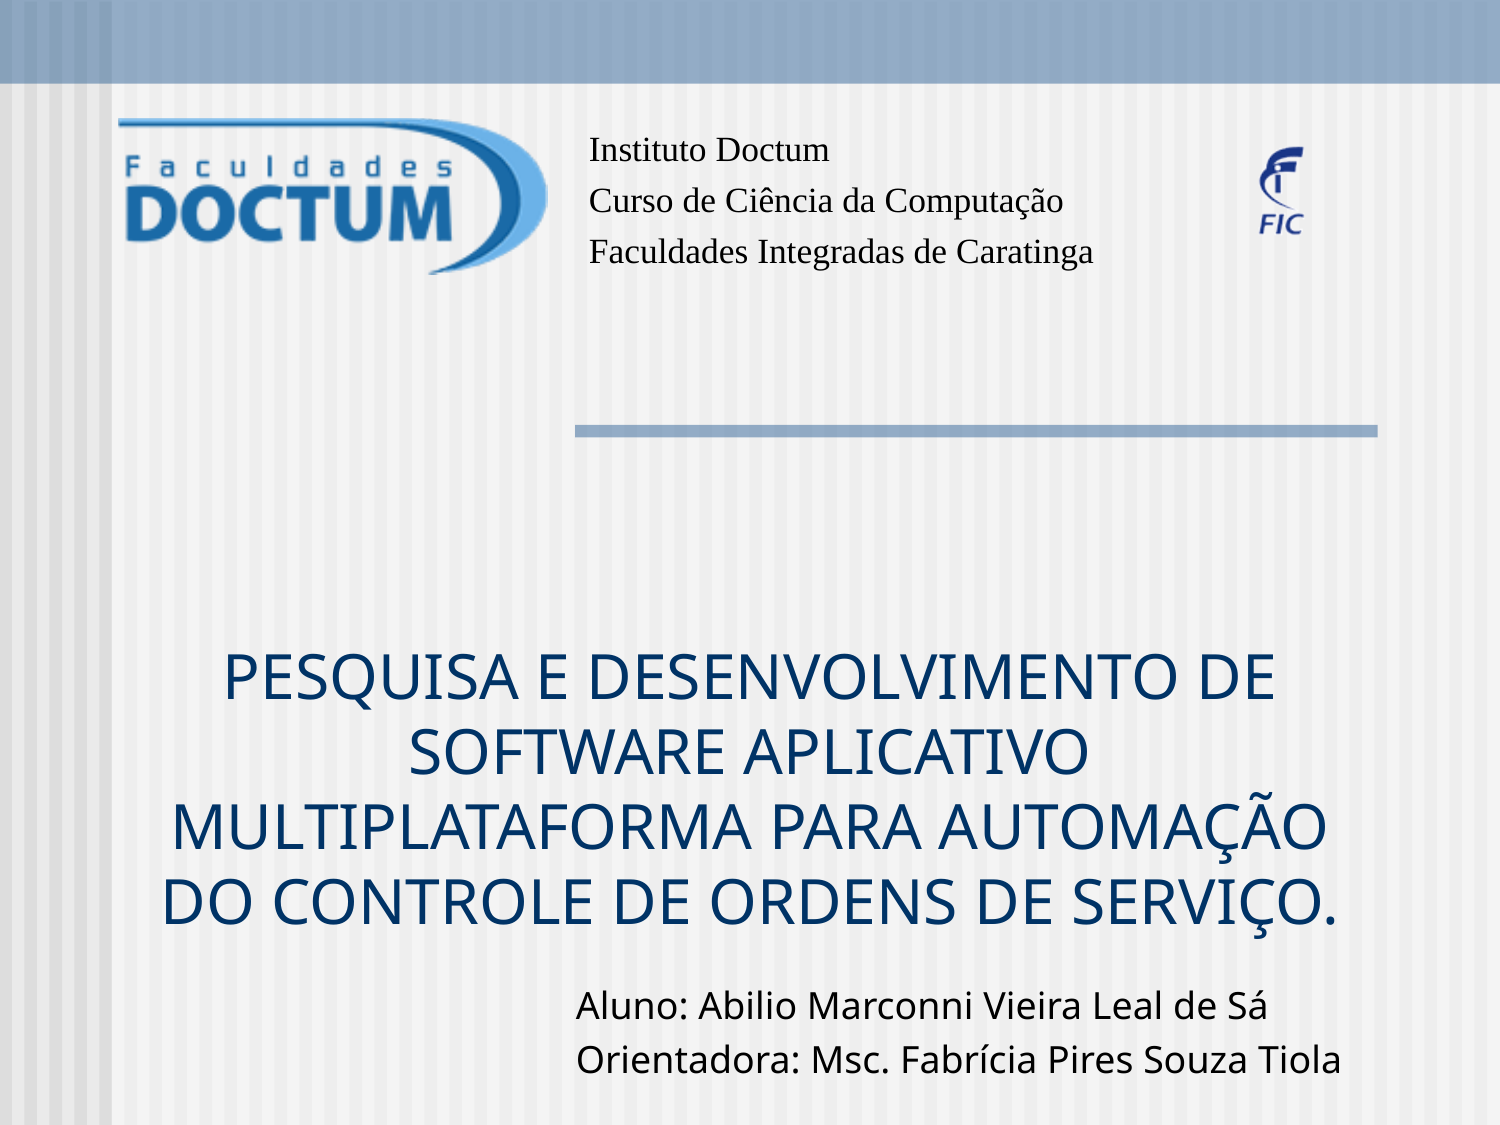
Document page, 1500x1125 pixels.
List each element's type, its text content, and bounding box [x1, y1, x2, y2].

title PESQUISA E DESENVOLVIMENTO DE SOFTWARE APLICATIVO MULTIPLATAFORMA PARA AUTOMAÇÃO DO CONTROLE DE ORDENS DE SERVIÇO. [112, 554, 1388, 945]
text_box Instituto Doctum Curso de Ciência da Computação Faculdades Integradas de Caratinga [574, 118, 1300, 281]
picture [118, 118, 548, 275]
picture [1210, 142, 1352, 237]
subtitle Aluno: Abilio Marconni Vieira Leal de Sá Orientadora: Msc. Fabrícia Pires Souza Tiola [561, 974, 1447, 1125]
